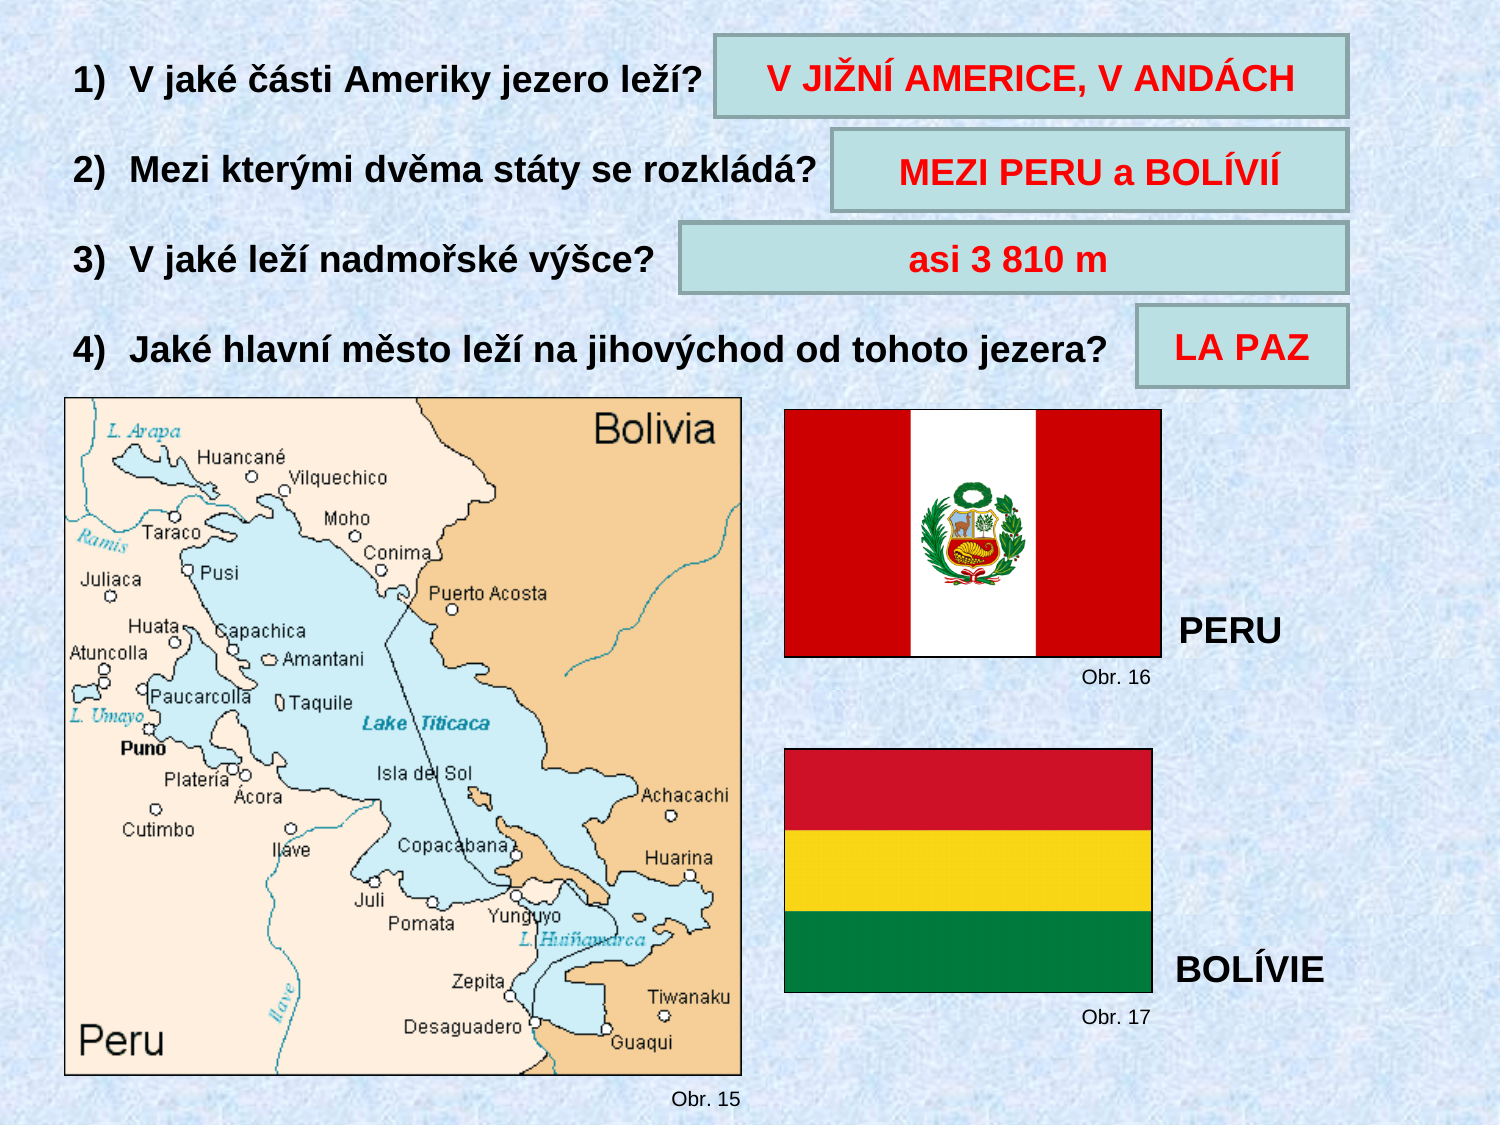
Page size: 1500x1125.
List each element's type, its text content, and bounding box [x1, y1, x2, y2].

text_box Obr. 16 [1066, 656, 1166, 697]
text_box BOLÍVIE [1160, 937, 1341, 998]
picture [0, 0, 1500, 1125]
text_box V JIŽNÍ AMERICE, V ANDÁCH [714, 35, 1348, 118]
text_box LA PAZ [1136, 304, 1348, 387]
text_box asi 3 810 m [679, 222, 1348, 293]
text_box Obr. 17 [1066, 996, 1166, 1037]
text_box Obr. 15 [656, 1078, 756, 1119]
text_box V jaké části Ameriky jezero leží? Mezi kterými dvěma státy se rozkládá? V jaké leží nadmořské výšce? Jaké hlavní město leží na jihovýchod od tohoto jezera? [58, 46, 1135, 378]
text_box PERU [1163, 597, 1298, 659]
text_box MEZI PERU a BOLÍVIÍ [831, 128, 1348, 211]
